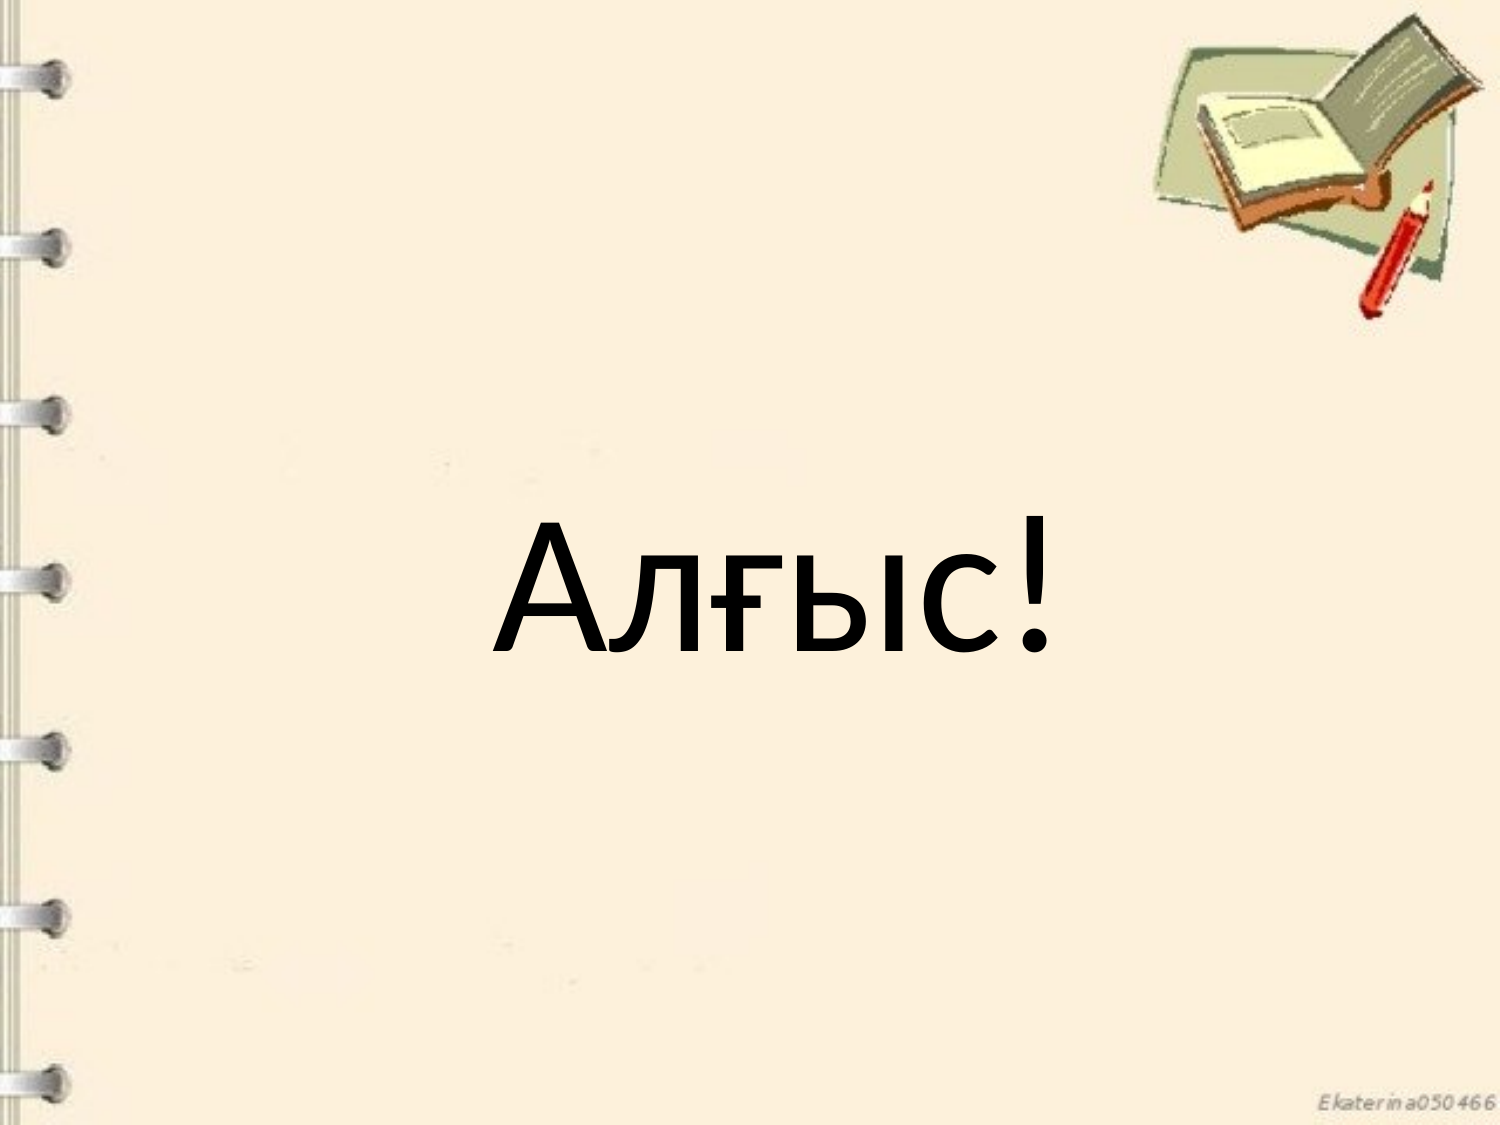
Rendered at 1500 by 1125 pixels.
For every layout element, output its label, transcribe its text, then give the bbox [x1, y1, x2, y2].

title Алғыс! [64, 444, 1496, 750]
picture [0, 0, 1500, 1125]
